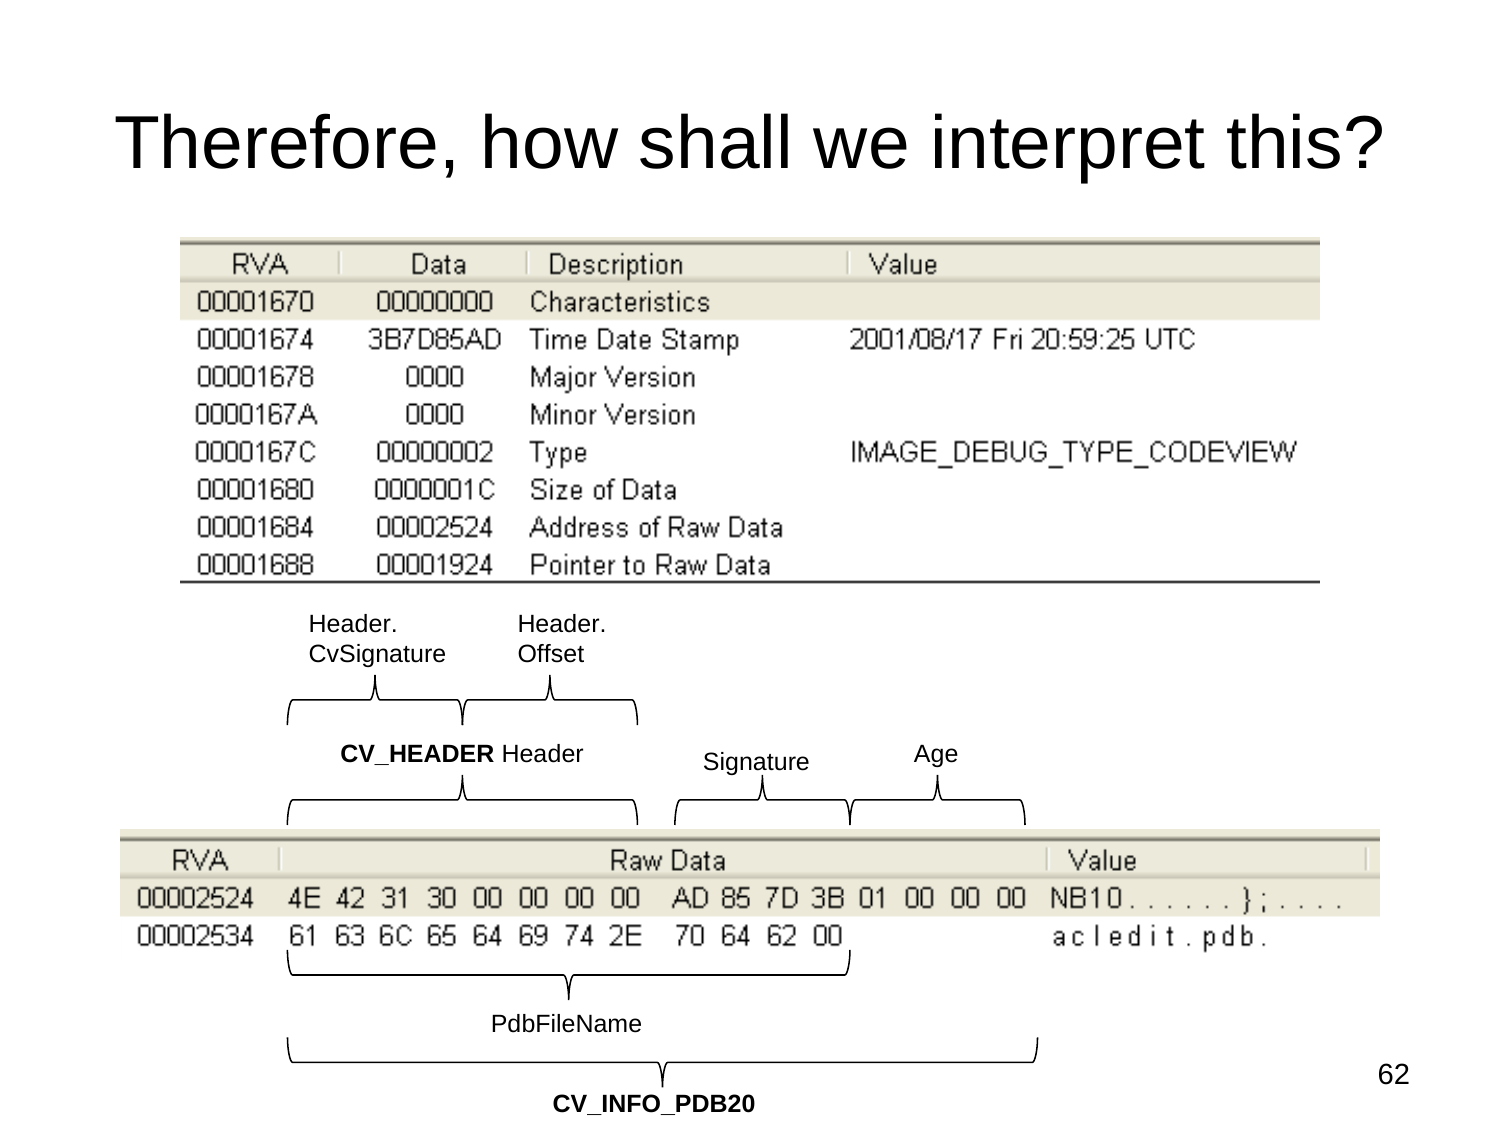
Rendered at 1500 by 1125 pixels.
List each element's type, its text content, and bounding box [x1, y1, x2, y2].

text_box Header. Offset [502, 599, 622, 676]
text_box CV_INFO_PDB20 [537, 1079, 771, 1125]
text_box CV_HEADER Header [325, 729, 599, 776]
text_box PdbFileName [475, 999, 658, 1046]
text_box <number> [1074, 1042, 1426, 1103]
text_box Signature [688, 737, 826, 783]
text_box Age [899, 729, 974, 776]
text_box Header. CvSignature [293, 599, 462, 676]
picture [120, 829, 1380, 963]
picture [180, 237, 1320, 594]
title Therefore, how shall we interpret this? [75, 45, 1426, 233]
